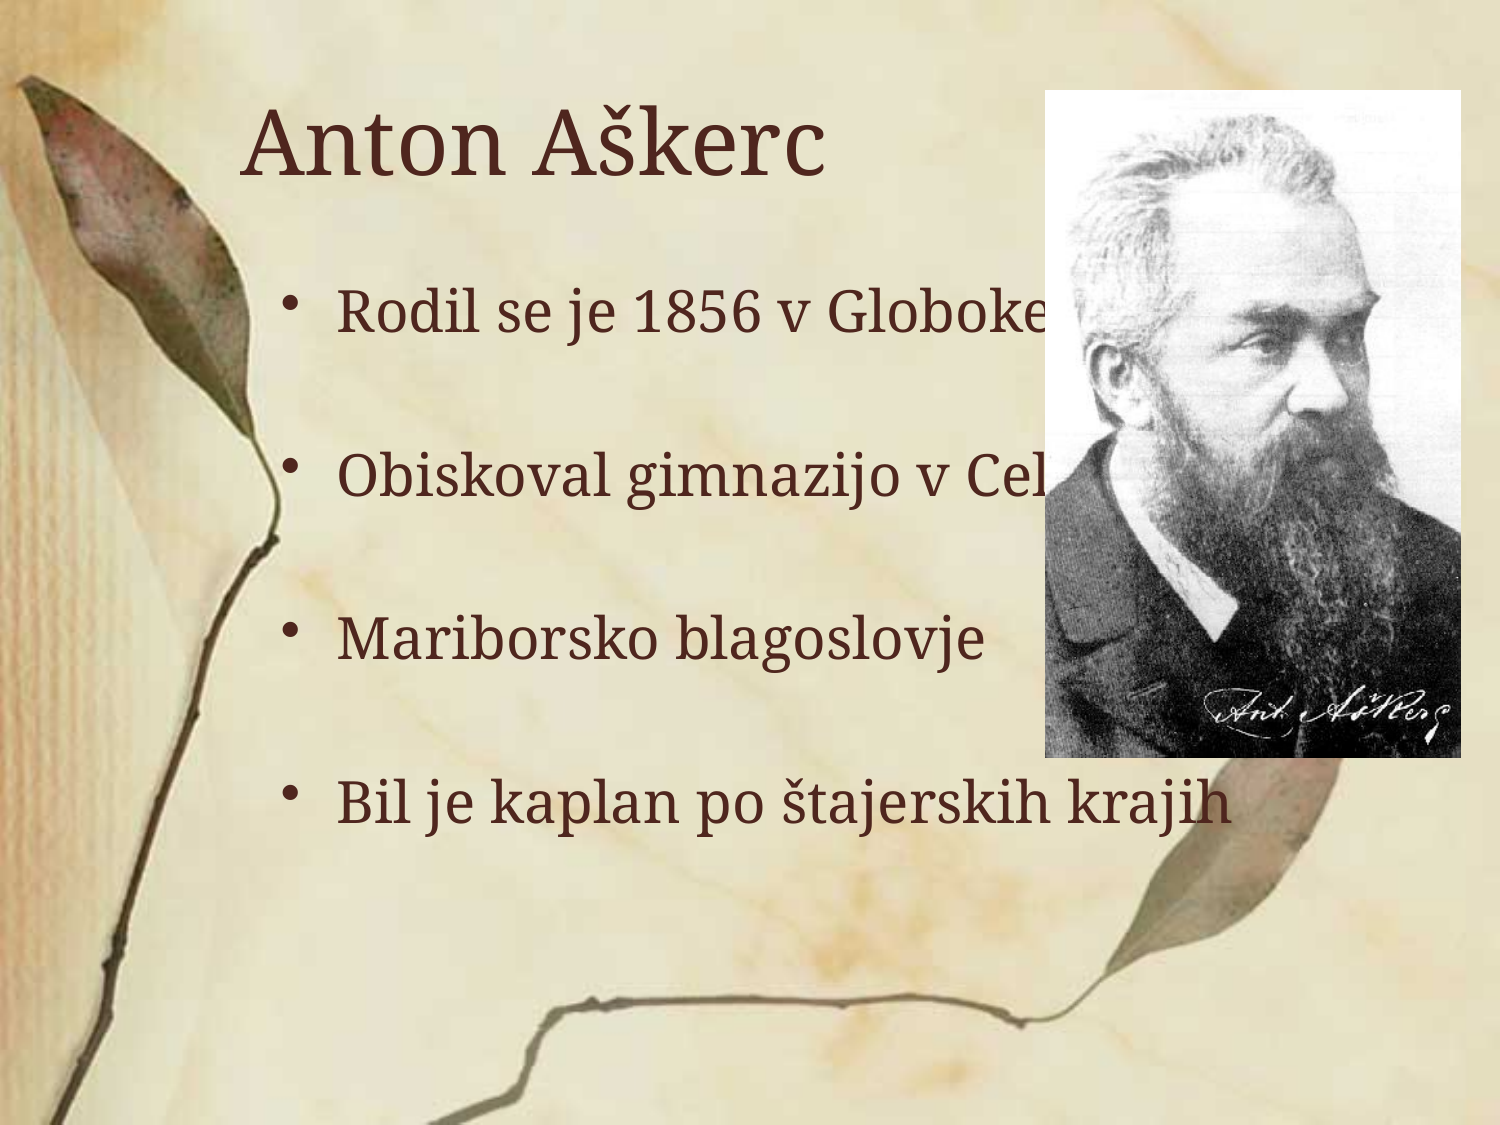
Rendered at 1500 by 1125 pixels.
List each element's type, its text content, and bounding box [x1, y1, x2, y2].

list Rodil se je 1856 v Globokem Obiskoval gimnazijo v Celju Mariborsko blagoslovje Bil je kaplan po štajerskih krajih [265, 267, 1500, 1010]
title Anton Aškerc [225, 45, 1425, 233]
picture [0, 0, 1500, 1125]
